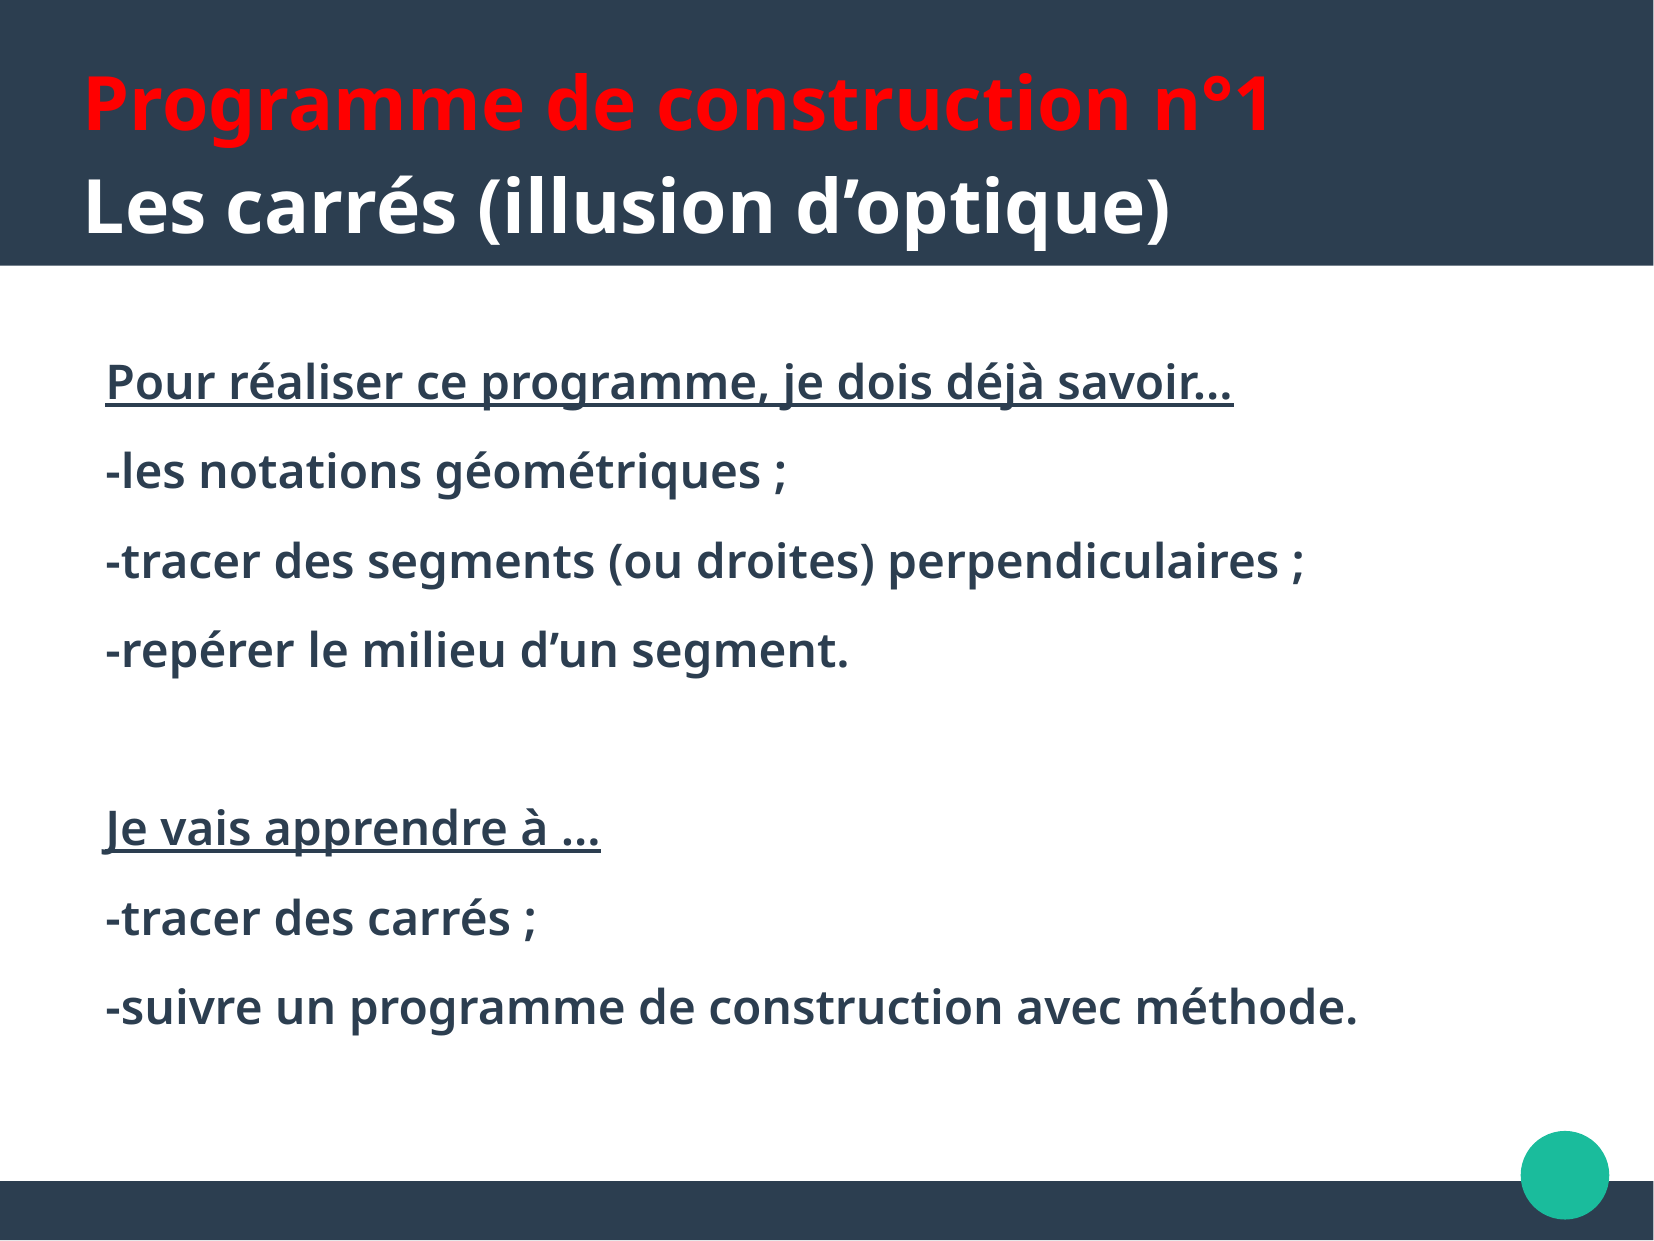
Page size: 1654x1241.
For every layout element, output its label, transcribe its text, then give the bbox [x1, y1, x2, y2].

list Pour réaliser ce programme, je dois déjà savoir… -les notations géométriques ; -tracer des segments (ou droites) perpendiculaires ; -repérer le milieu d’un segment. Je vais apprendre à … -tracer des carrés ; -suivre un programme de construction avec méthode. [47, 348, 1571, 1040]
title Programme de construction n°1 Les carrés (illusion d’optique) [82, 49, 1571, 257]
